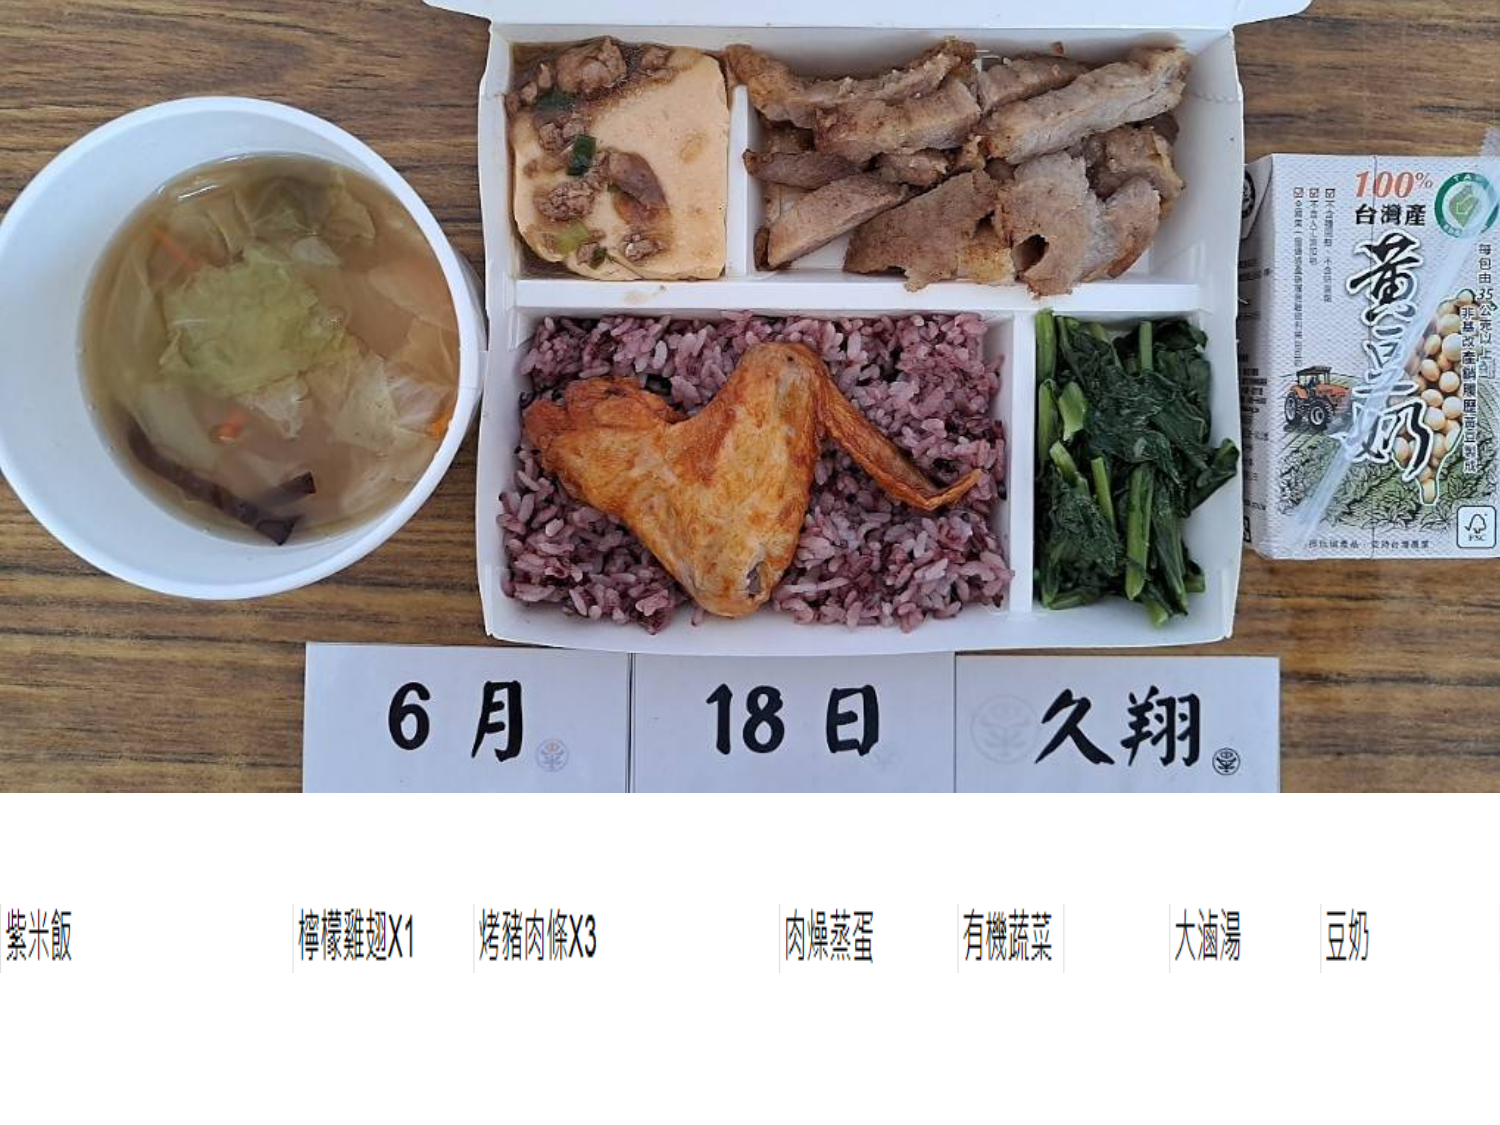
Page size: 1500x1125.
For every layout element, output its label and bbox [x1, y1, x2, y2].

picture [0, 904, 1500, 973]
picture [0, 0, 1500, 793]
